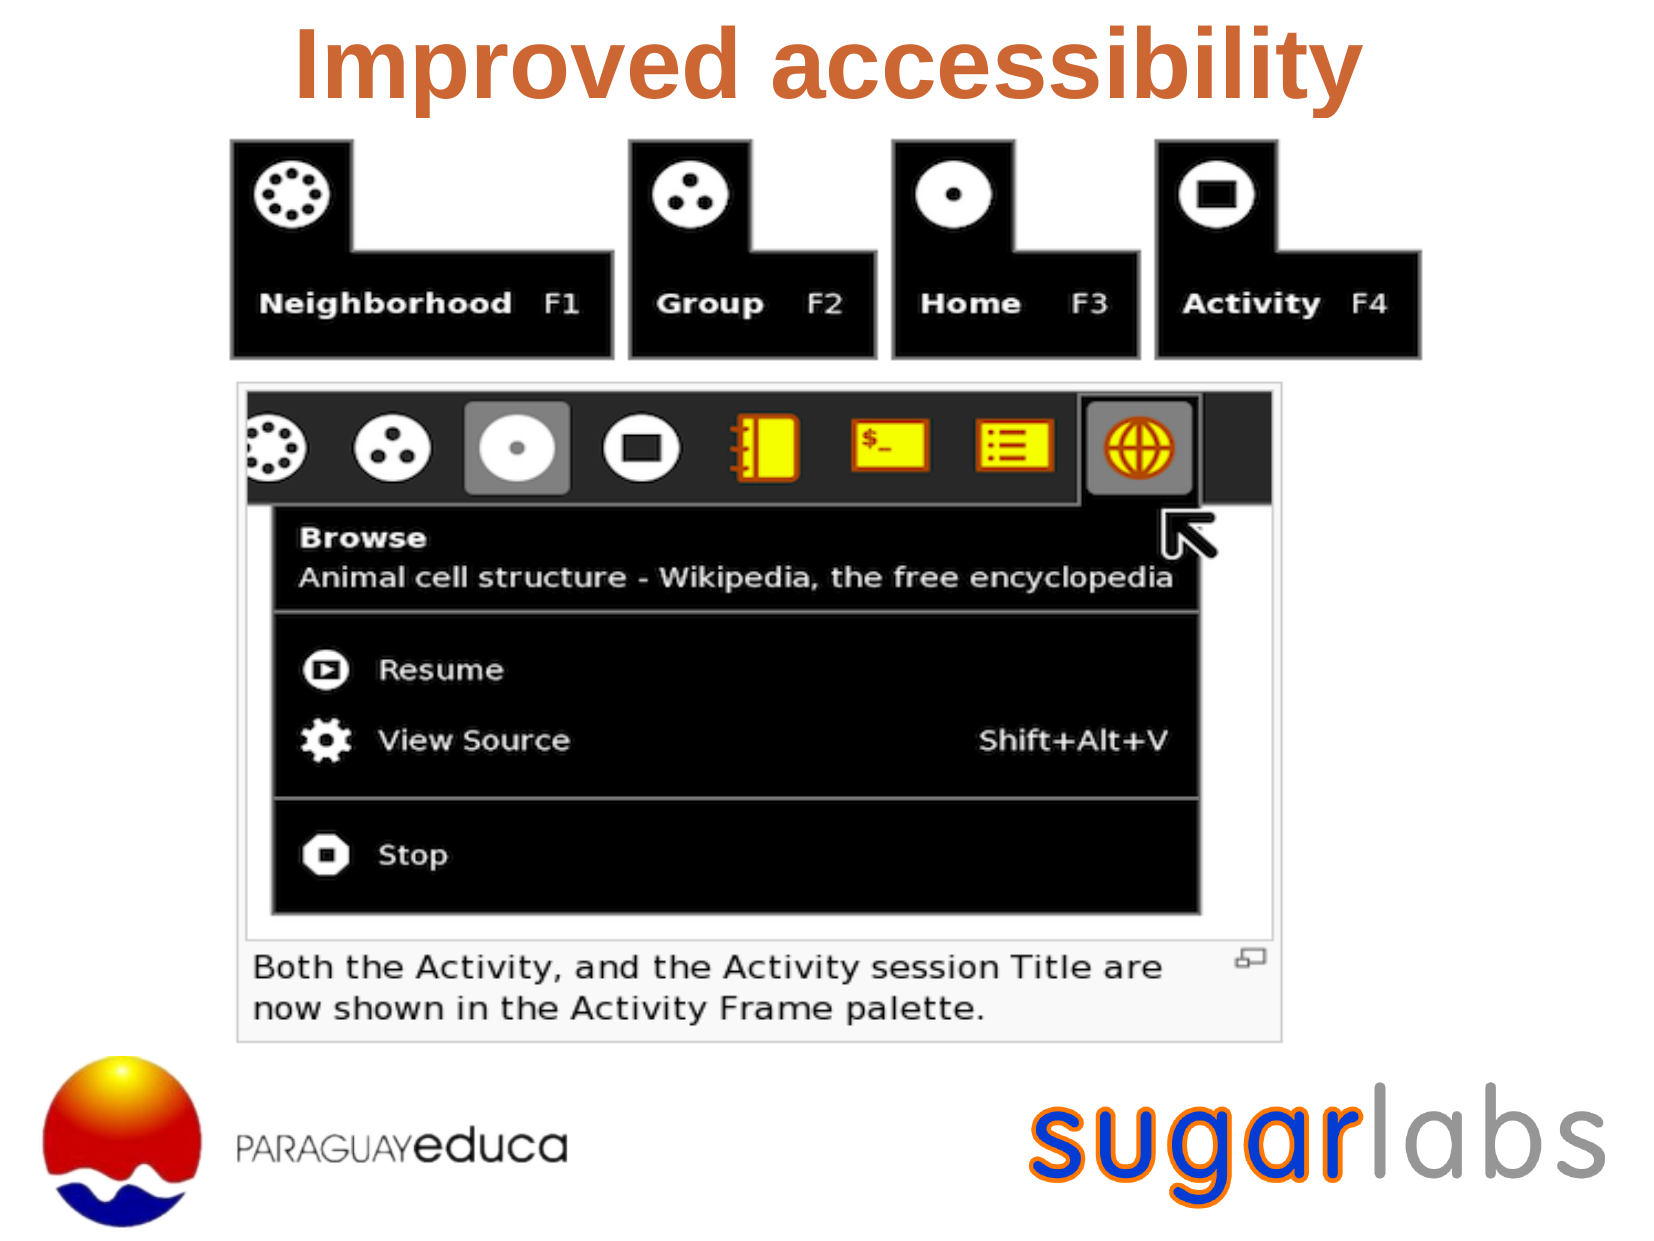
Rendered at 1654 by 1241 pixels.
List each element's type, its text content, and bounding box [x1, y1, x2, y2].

picture [33, 118, 1654, 1241]
title Improved accessibility [84, 0, 1573, 136]
